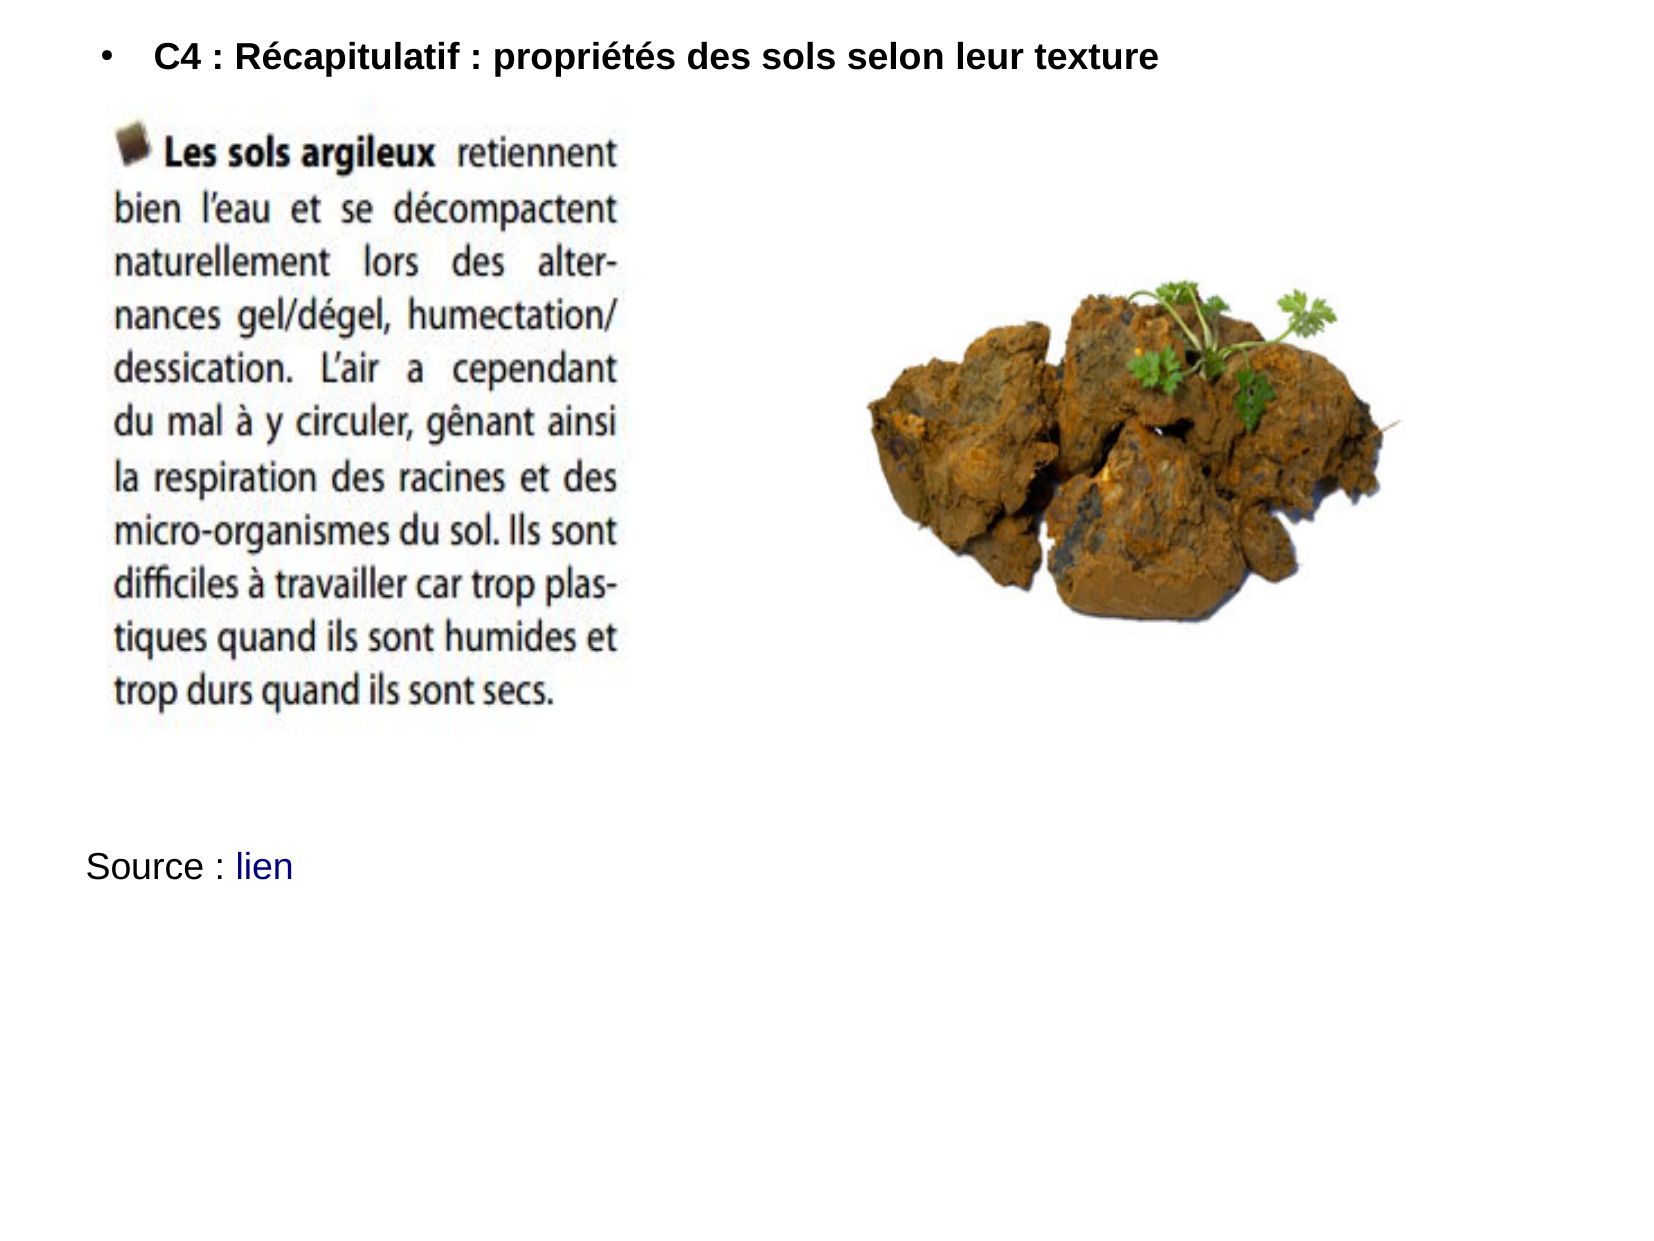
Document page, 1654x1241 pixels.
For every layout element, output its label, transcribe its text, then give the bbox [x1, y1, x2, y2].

picture [106, 103, 632, 733]
text_box Source : lien [70, 838, 875, 896]
picture [852, 259, 1406, 643]
list C4 : Récapitulatif : propriétés des sols selon leur texture [82, 35, 1538, 1010]
